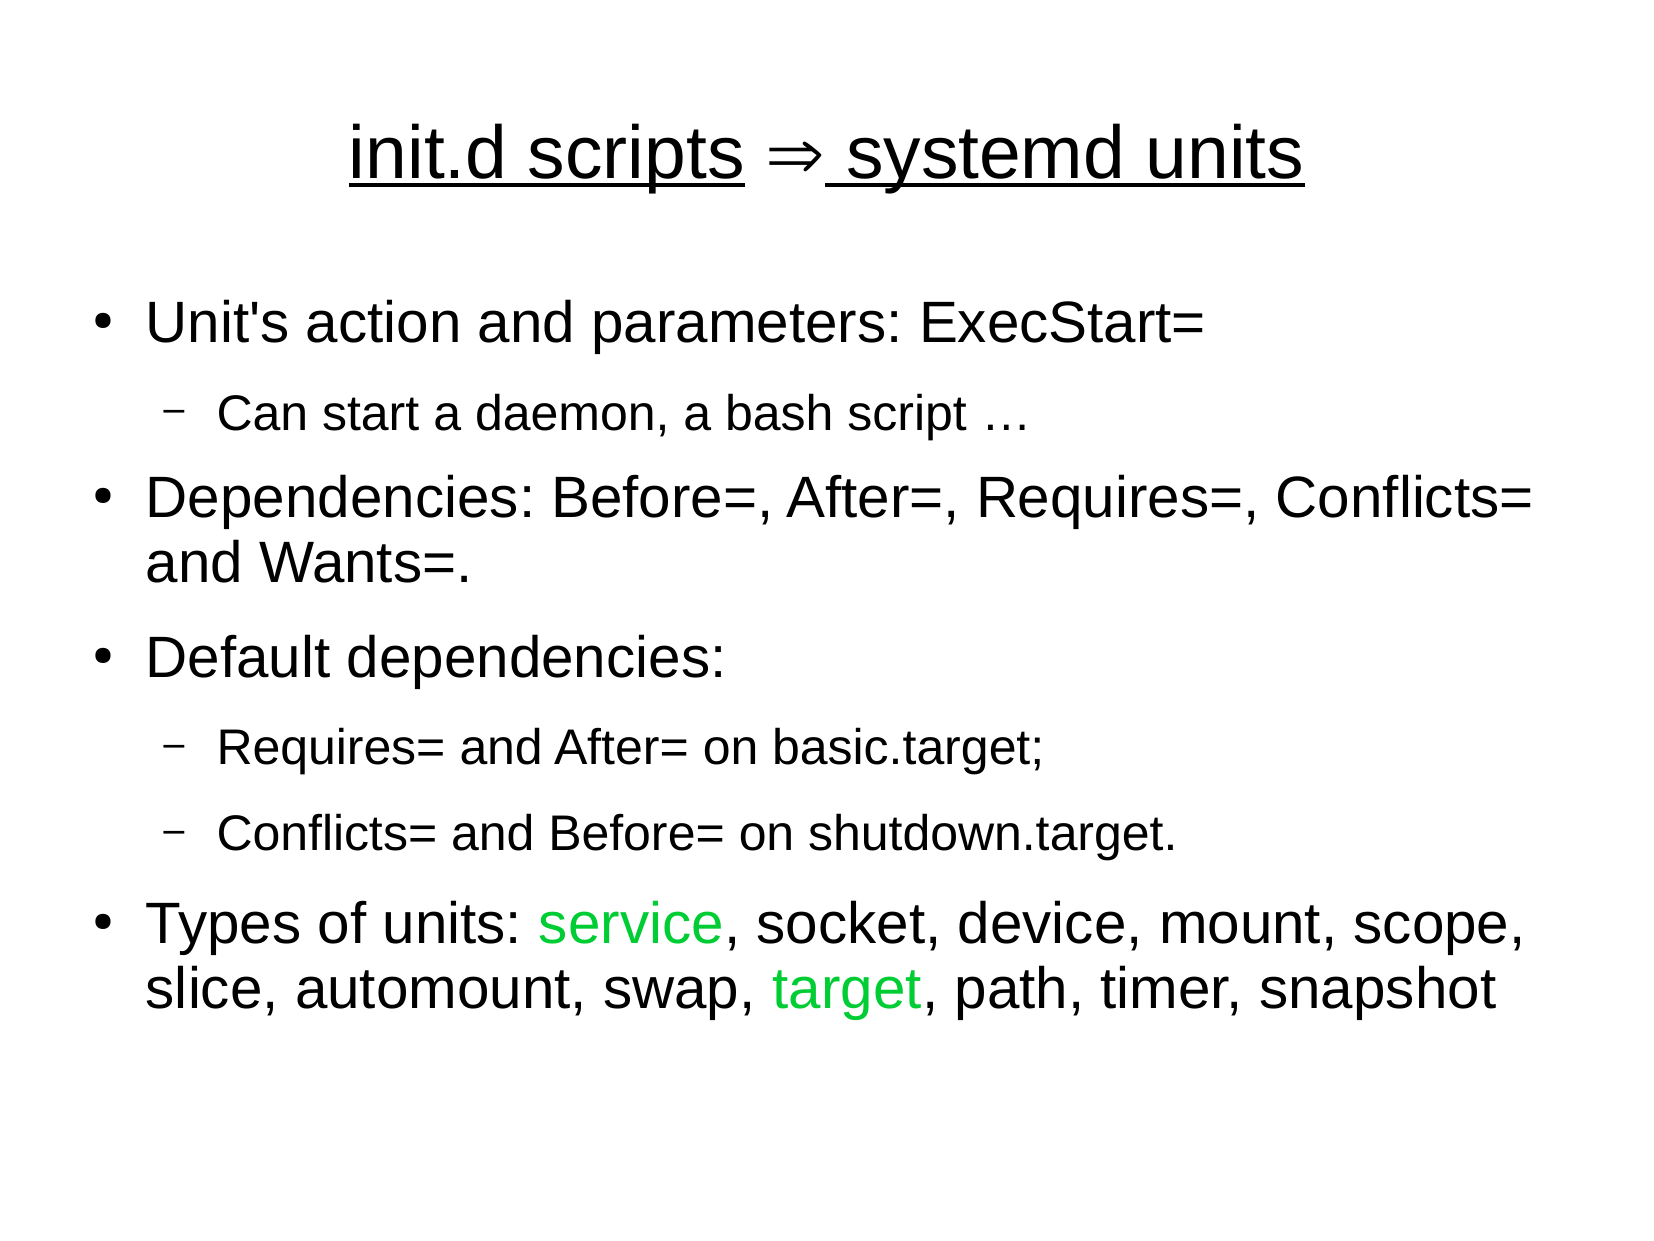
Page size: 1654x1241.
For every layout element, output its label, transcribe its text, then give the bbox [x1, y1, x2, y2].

list Unit's action and parameters: ExecStart= Can start a daemon, a bash script … Dependencies: Before=, After=, Requires=, Conflicts= and Wants=. Default dependencies: Requires= and After= on basic.target; Conflicts= and Before= on shutdown.target. Types of units: service, socket, device, mount, scope, slice, automount, swap, target, path, timer, snapshot [75, 290, 1571, 1126]
title init.d scripts Þ systemd units [82, 49, 1571, 257]
